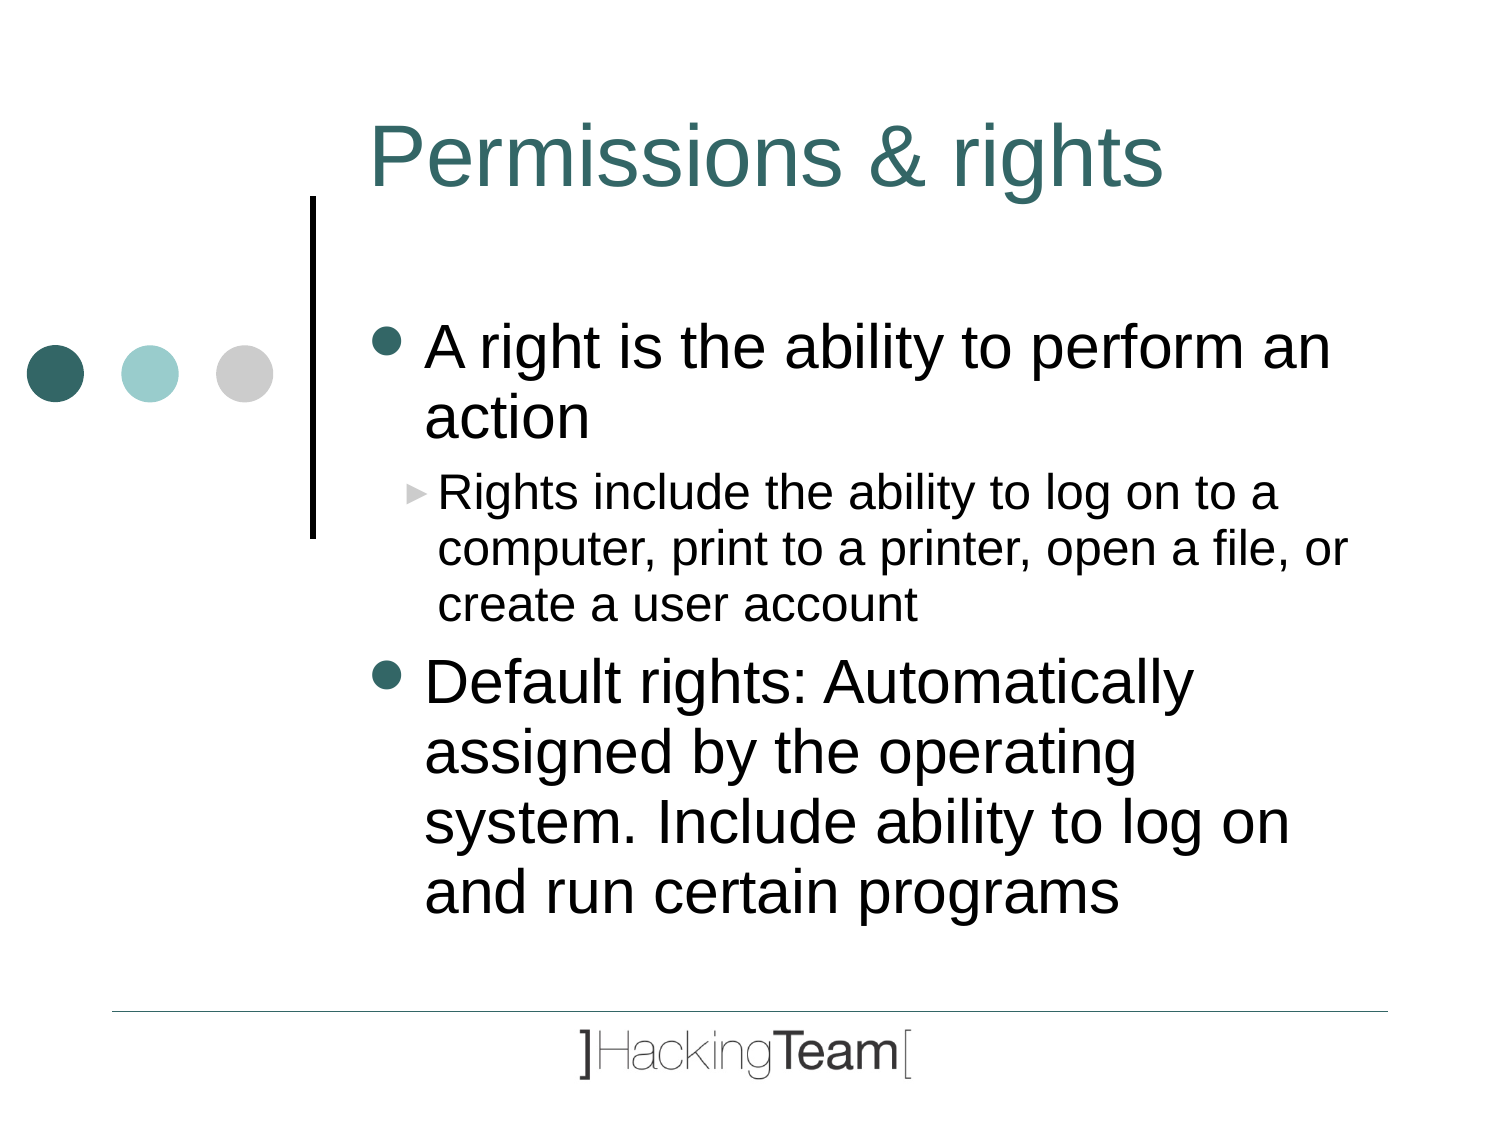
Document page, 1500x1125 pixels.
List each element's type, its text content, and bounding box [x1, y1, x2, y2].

picture [574, 1041, 916, 1084]
title Permissions & rights [249, 38, 1401, 275]
list A right is the ability to perform an action Rights include the ability to log on to a computer, print to a printer, open a file, or create a user account Default rights: Automatically assigned by the operating system. Include ability to log on and run certain programs [249, 312, 1401, 1041]
